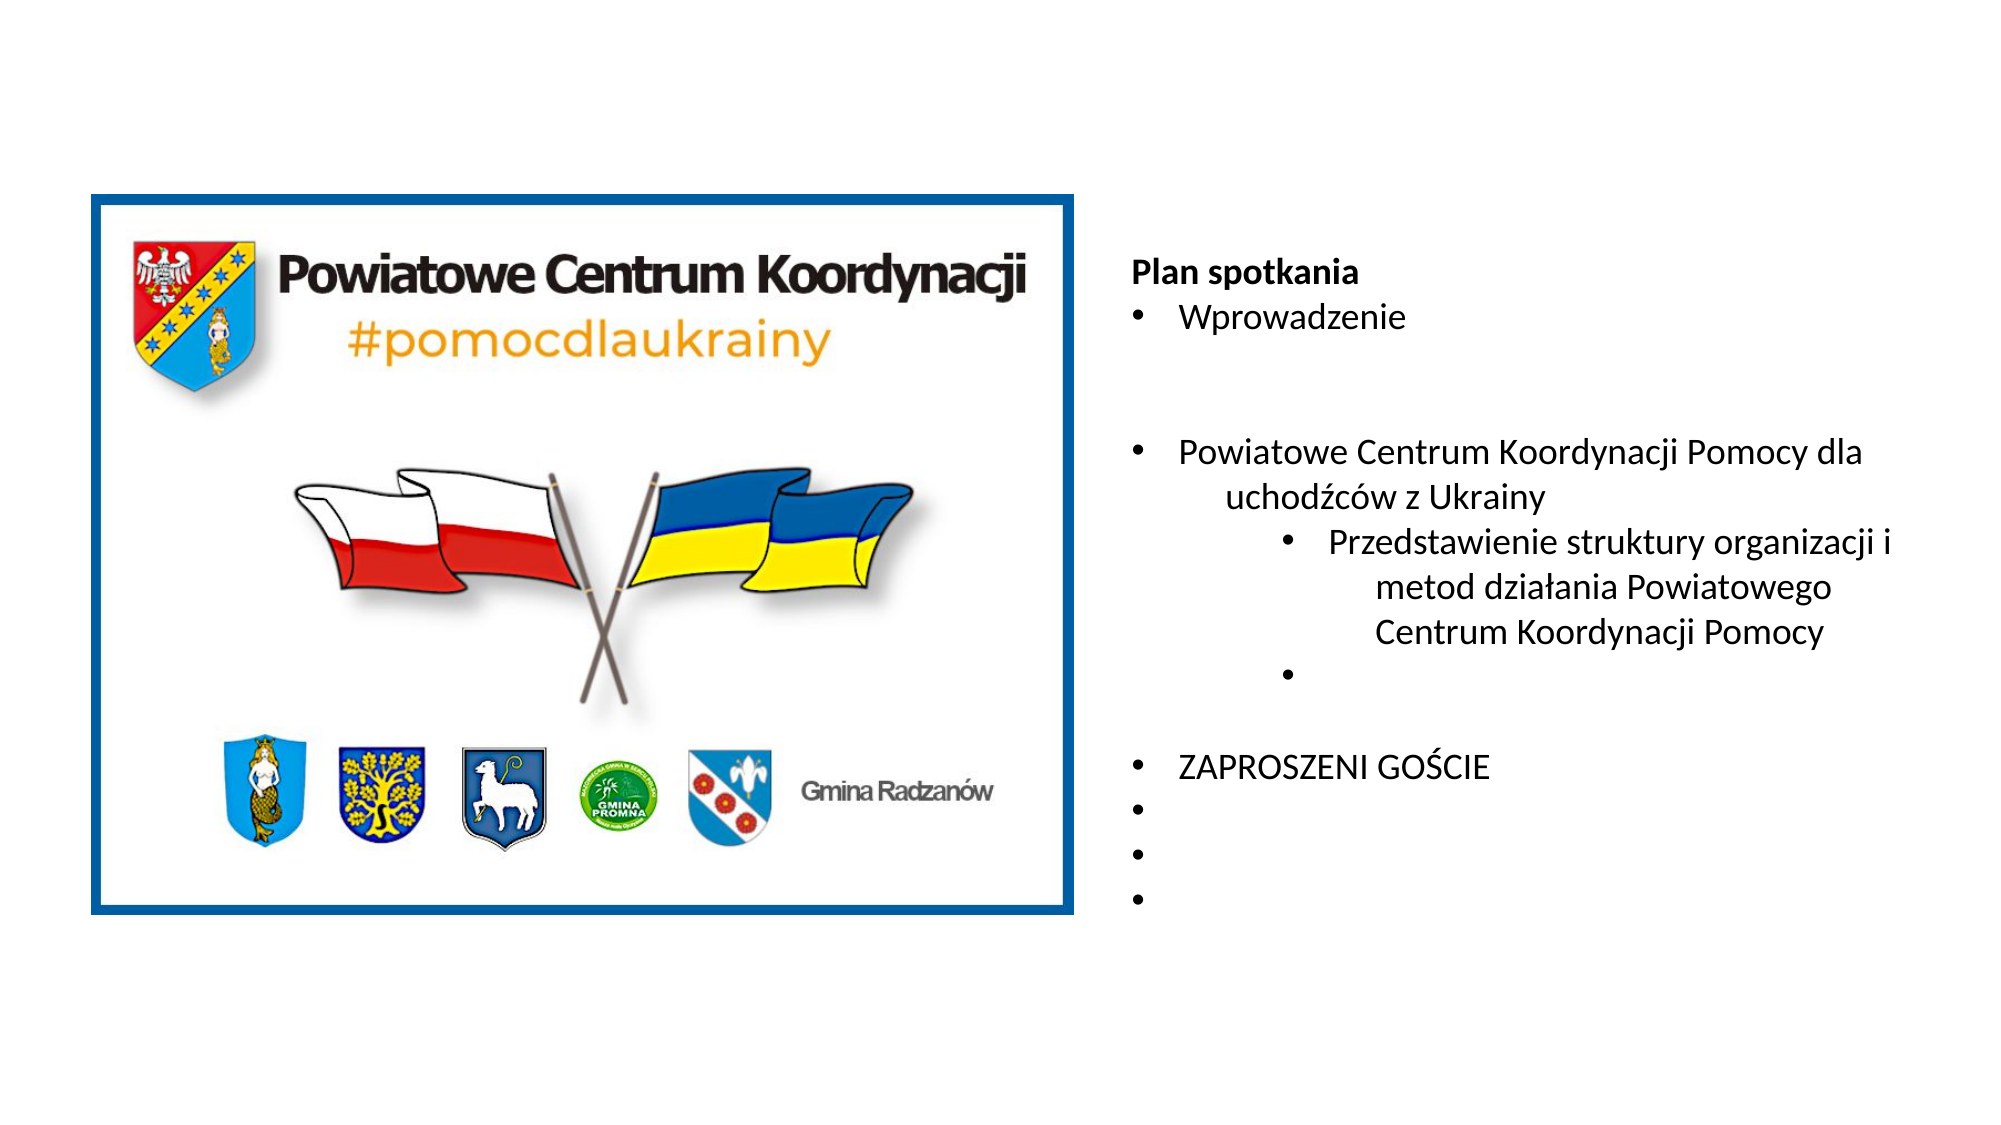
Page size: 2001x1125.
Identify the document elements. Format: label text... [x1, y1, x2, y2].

picture [91, 194, 1074, 915]
text_box Plan spotkania Wprowadzenie Powiatowe Centrum Koordynacji Pomocy dla uchodźców z Ukrainy Przedstawienie struktury organizacji i metod działania Powiatowego Centrum Koordynacji Pomocy ZAPROSZENI GOŚCIE [1116, 194, 1973, 938]
